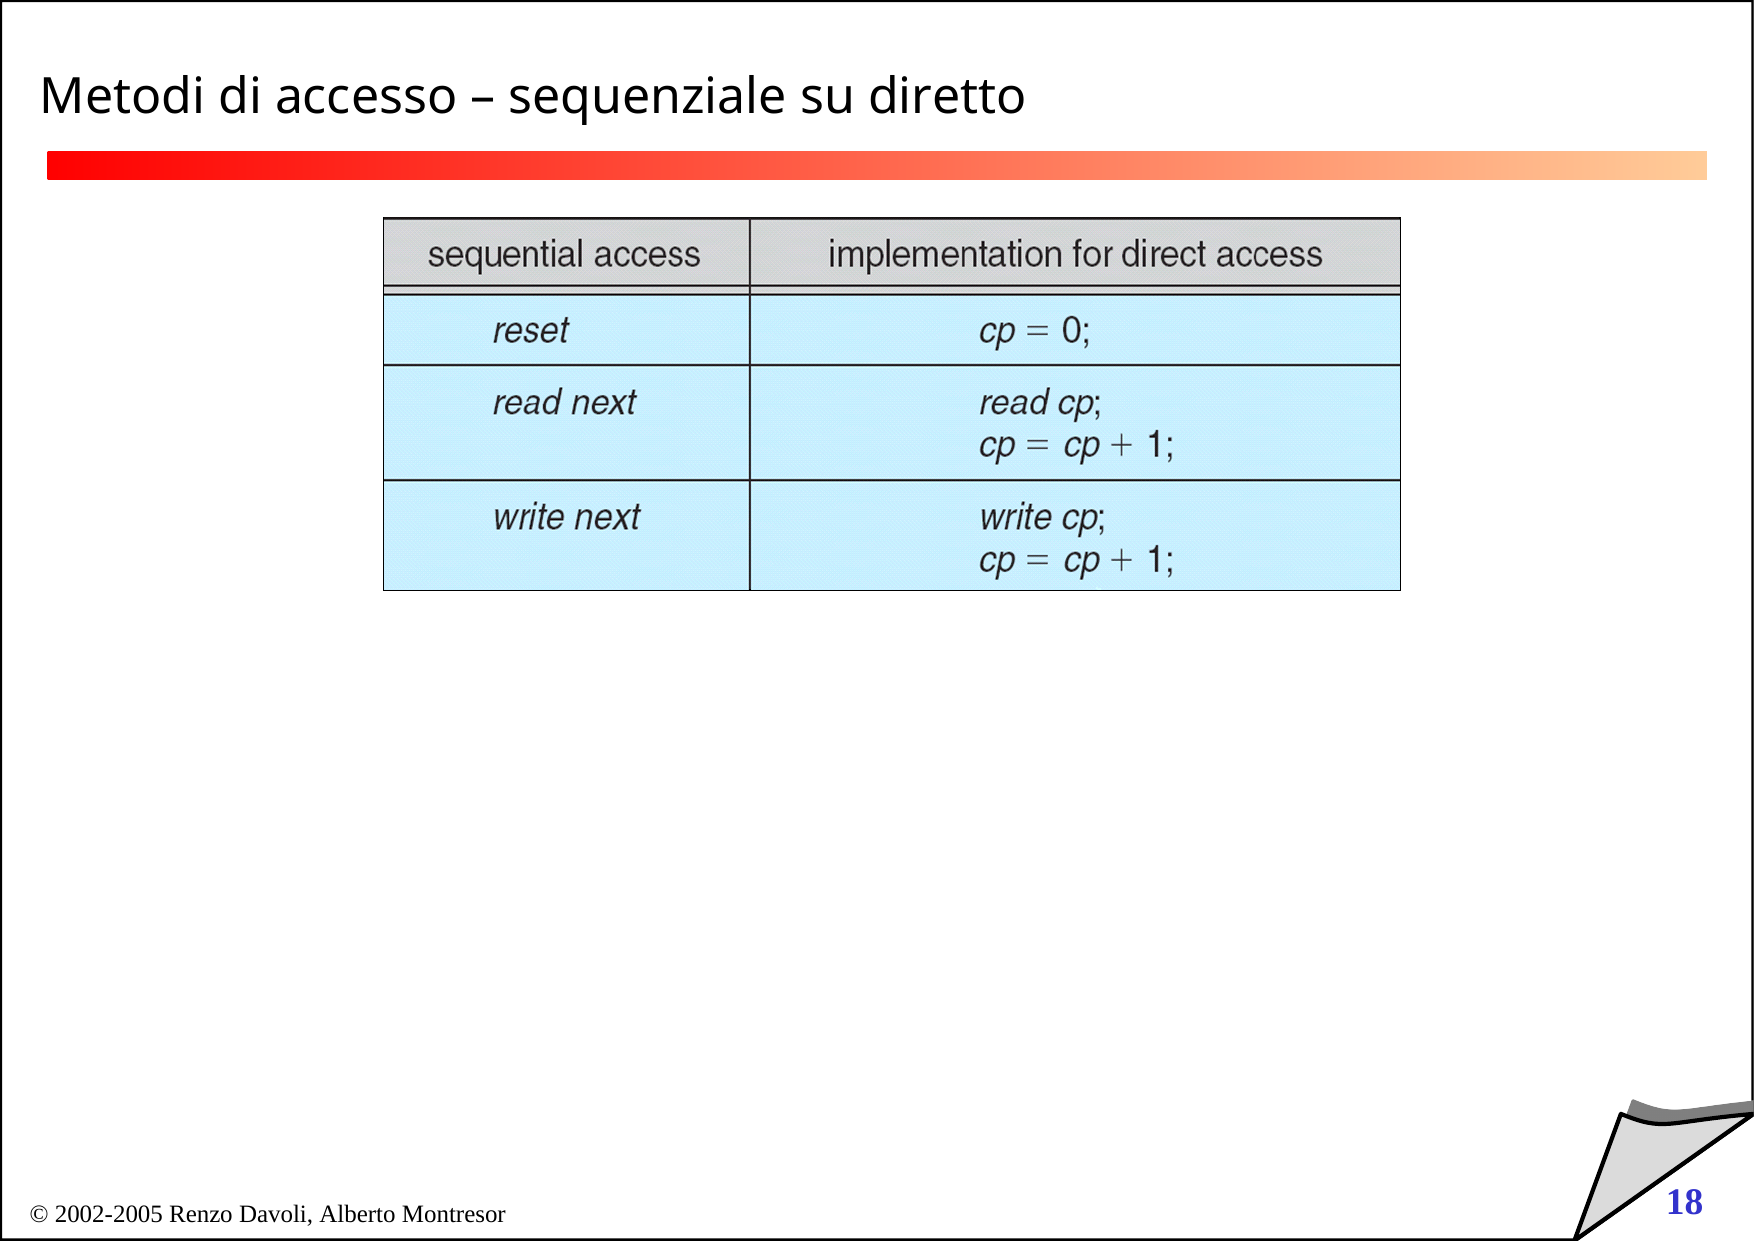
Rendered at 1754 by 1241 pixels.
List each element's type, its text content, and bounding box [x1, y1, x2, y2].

text_box 9 [1469, 152, 1474, 179]
picture [383, 217, 1401, 591]
title Metodi di accesso – sequenziale su diretto [40, 49, 1713, 144]
